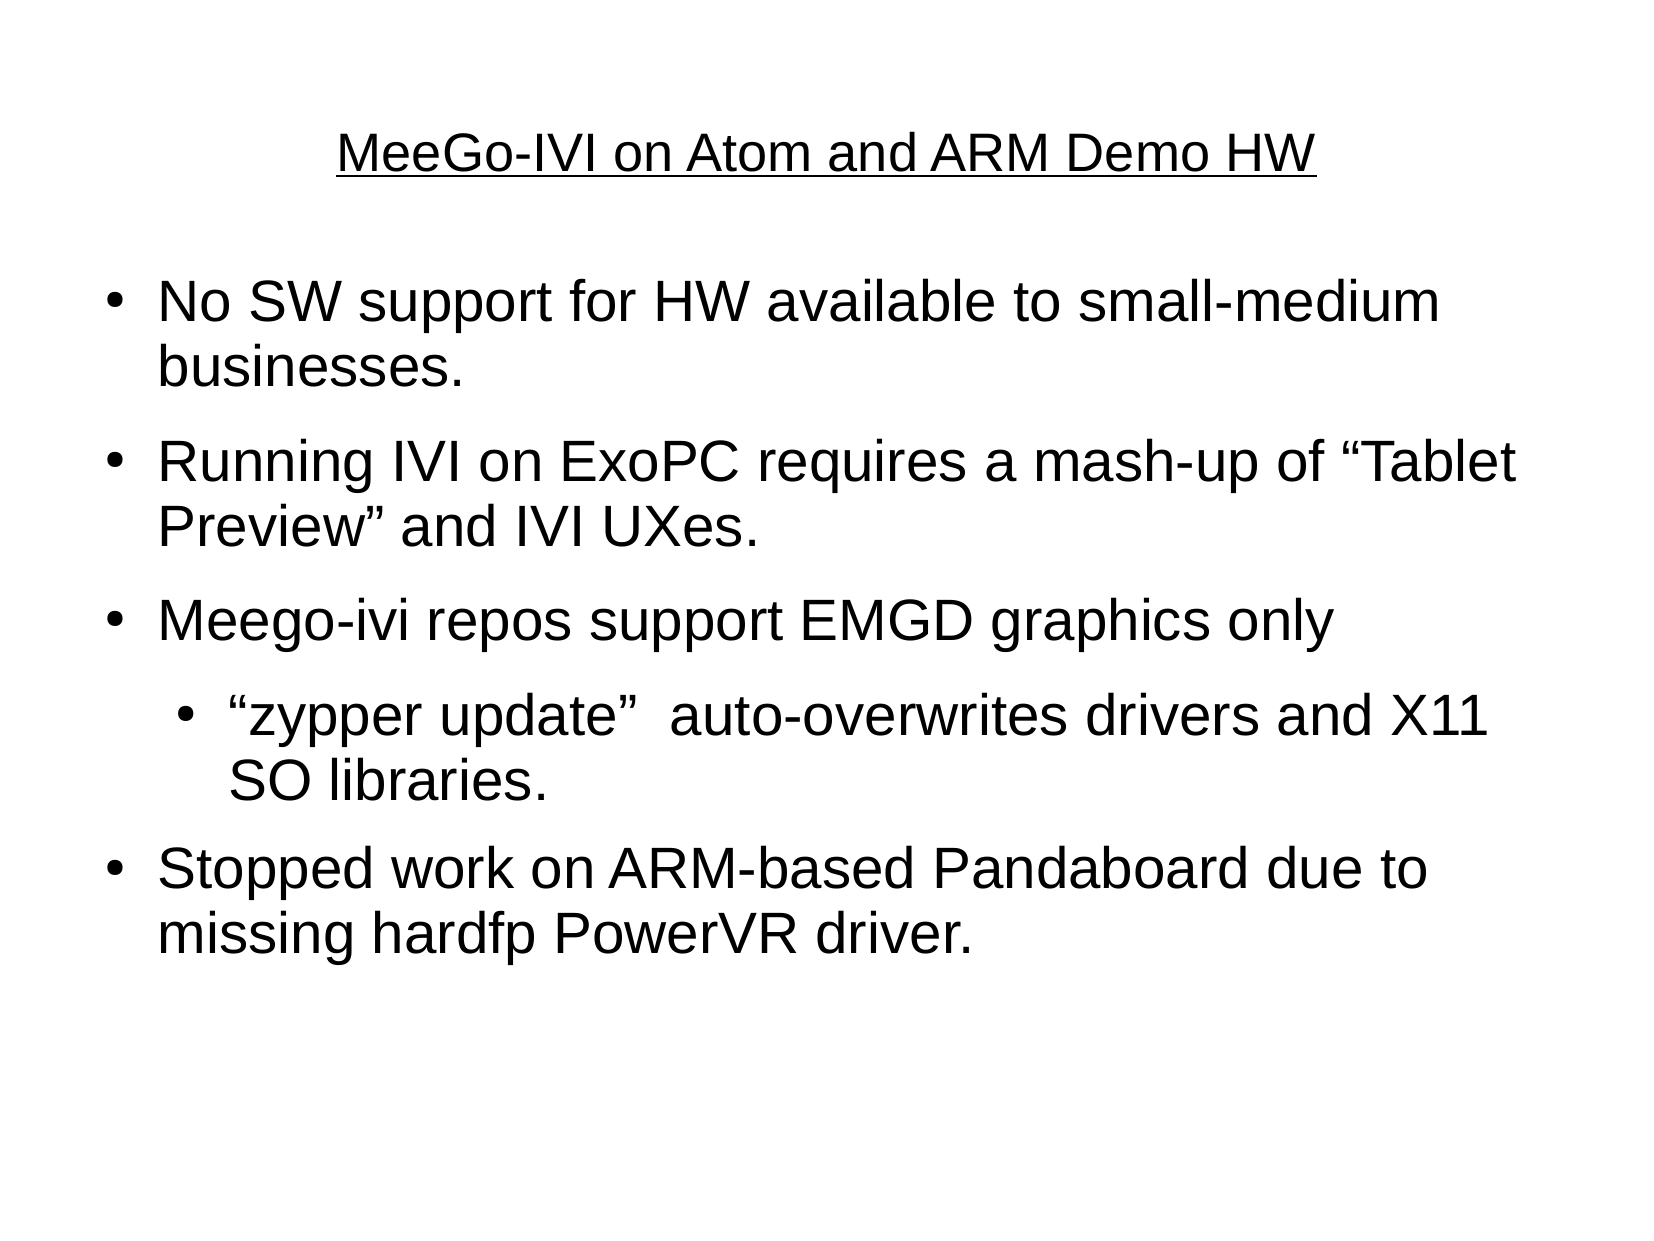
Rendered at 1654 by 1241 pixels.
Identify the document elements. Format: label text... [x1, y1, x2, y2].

title MeeGo-IVI on Atom and ARM Demo HW [82, 49, 1571, 257]
list No SW support for HW available to small-medium businesses. Running IVI on ExoPC requires a mash-up of “Tablet Preview” and IVI UXes. Meego-ivi repos support EMGD graphics only “zypper update” auto-overwrites drivers and X11 SO libraries. Stopped work on ARM-based Pandaboard due to missing hardfp PowerVR driver. [86, 268, 1576, 1088]
